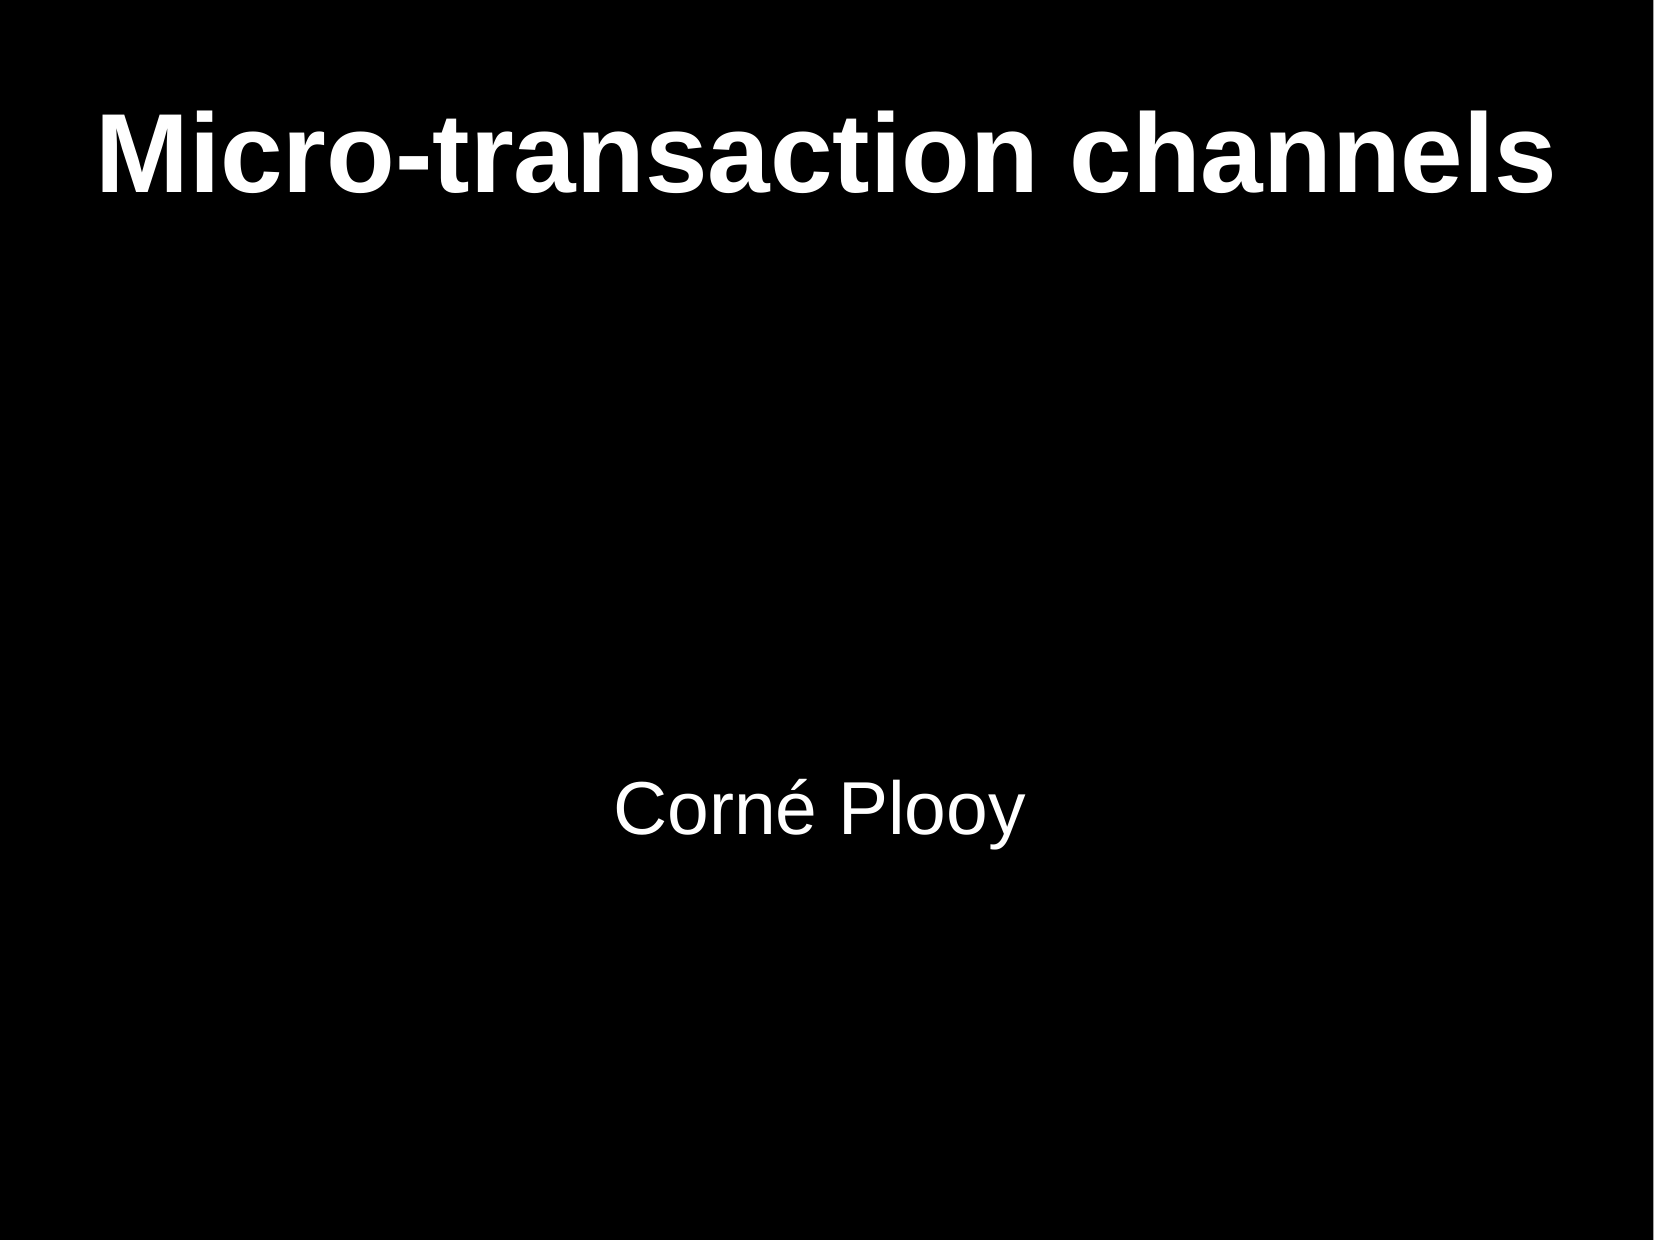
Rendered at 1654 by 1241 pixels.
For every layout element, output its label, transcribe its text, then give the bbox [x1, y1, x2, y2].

title Micro-transaction channels [82, 49, 1571, 257]
subtitle Corné Plooy [92, 448, 1548, 1169]
